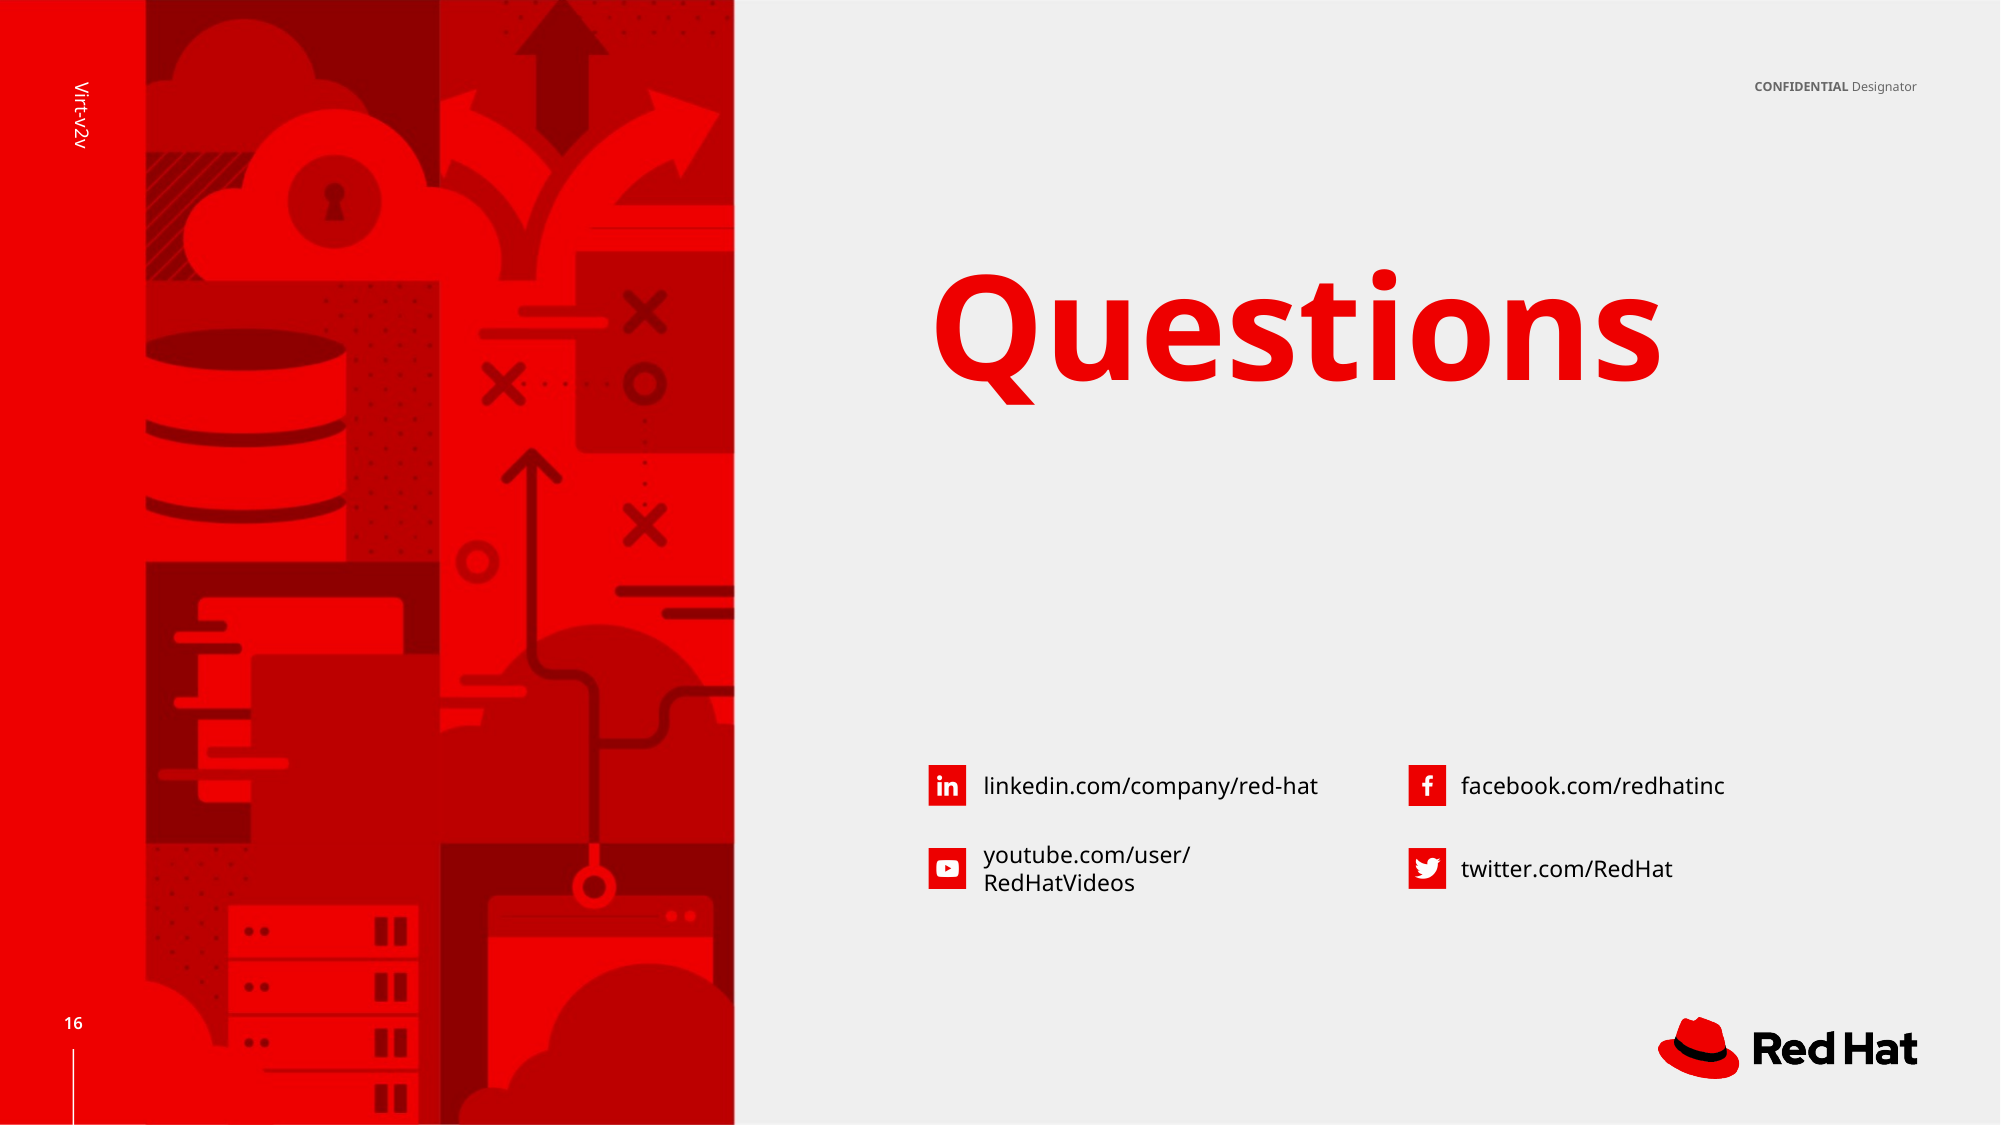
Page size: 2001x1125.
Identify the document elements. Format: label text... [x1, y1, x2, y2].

text_box Virt-v2v [0, 0, 144, 845]
title Questions [928, 93, 1870, 410]
text_box CONFIDENTIAL Designator [1651, 44, 1918, 94]
picture [0, 0, 2001, 1125]
